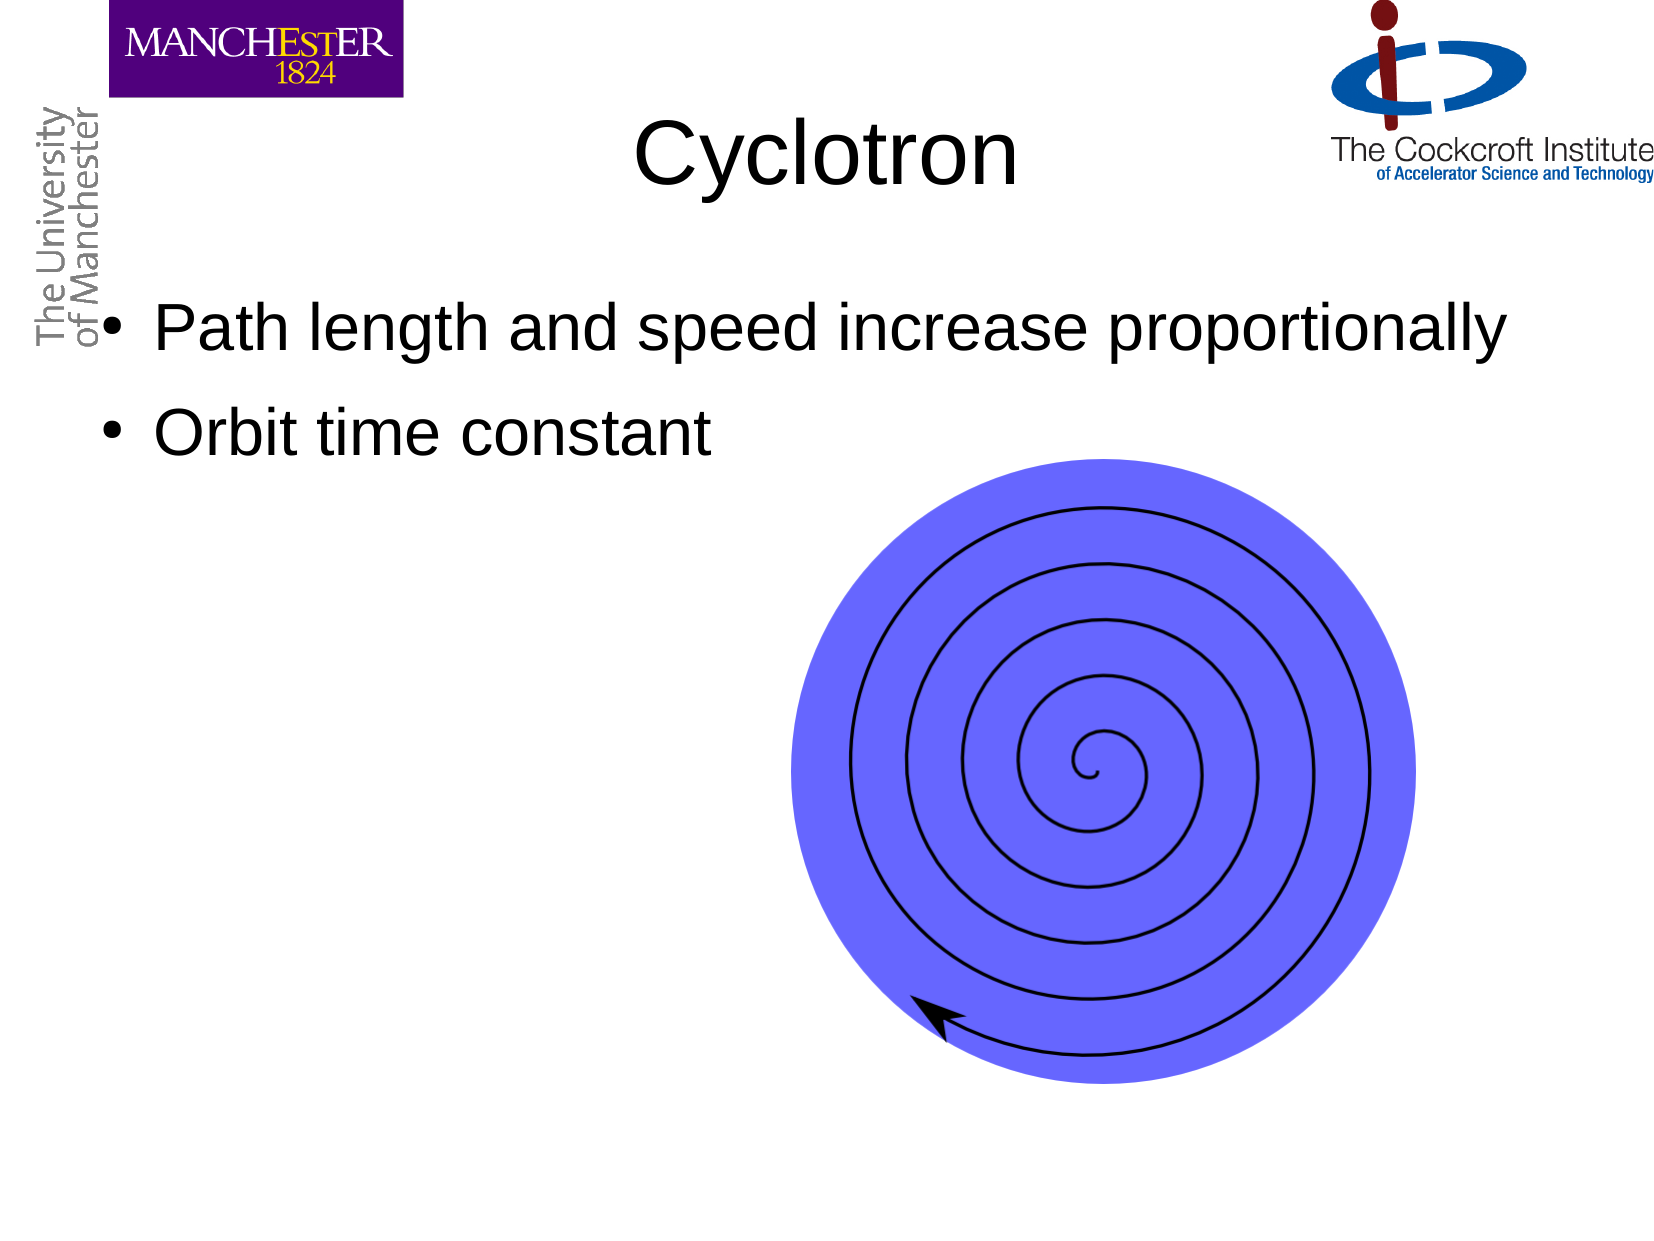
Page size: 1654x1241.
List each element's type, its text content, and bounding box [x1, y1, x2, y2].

list Path length and speed increase proportionally Orbit time constant [82, 290, 1571, 1109]
picture [791, 459, 1416, 1084]
title Cyclotron [82, 49, 1571, 257]
picture [1331, 0, 1654, 183]
picture [0, 0, 404, 347]
